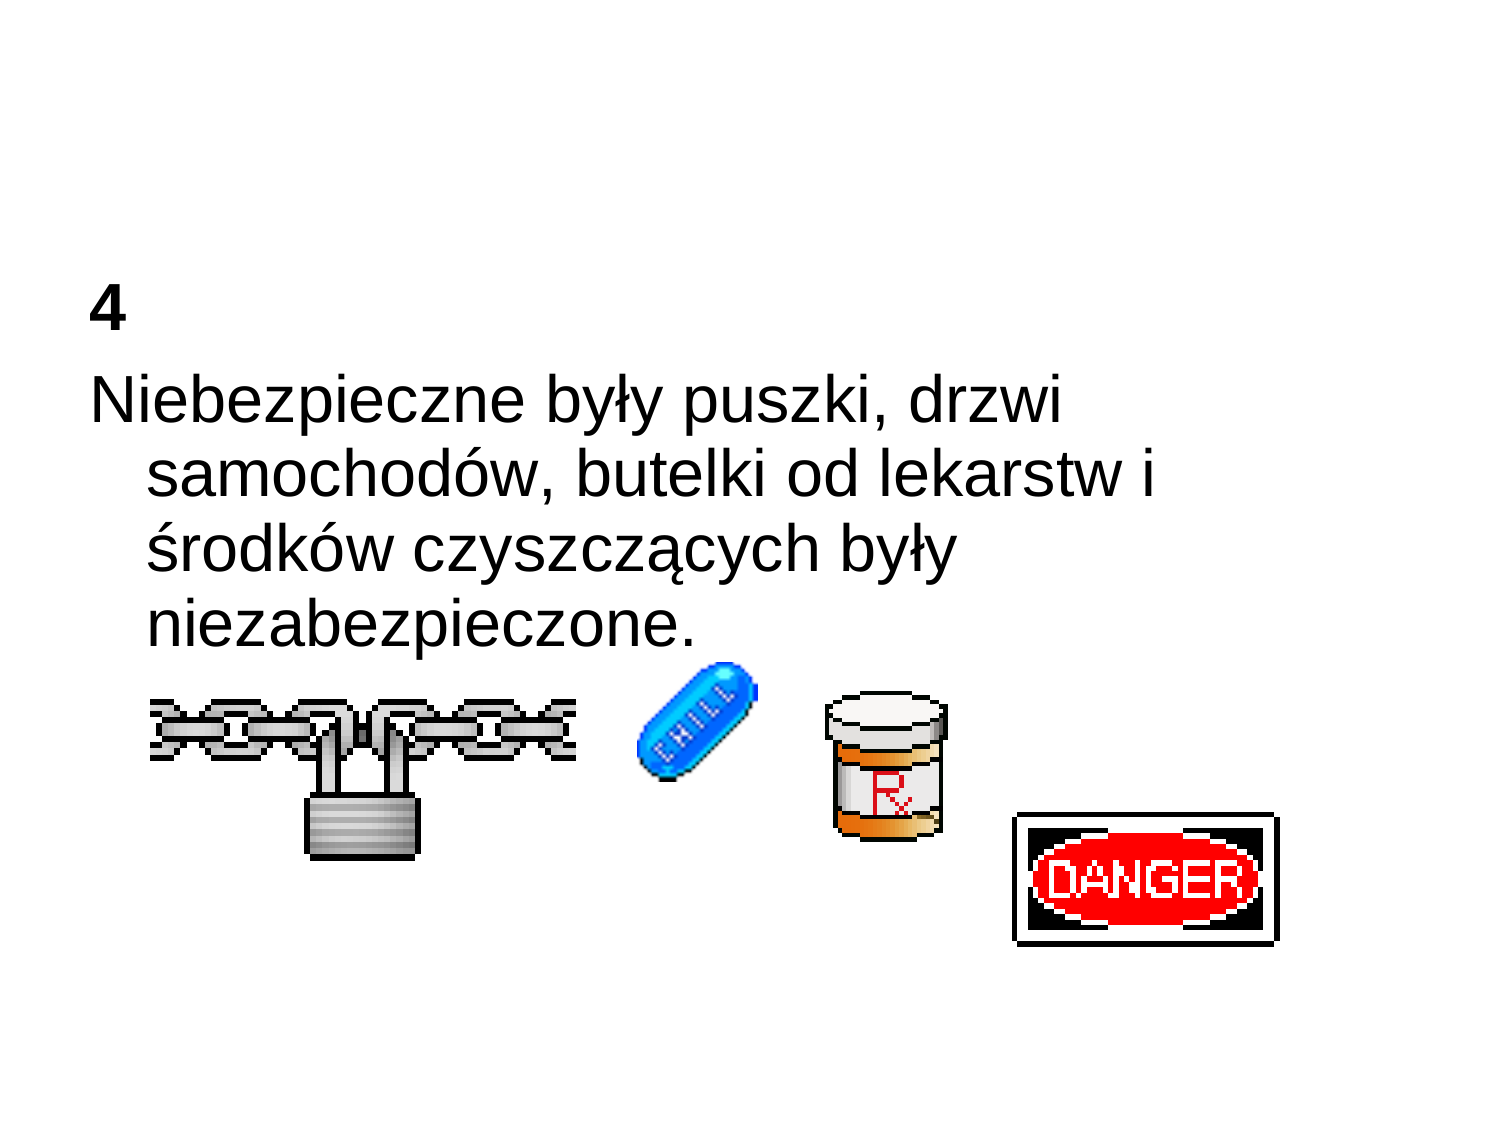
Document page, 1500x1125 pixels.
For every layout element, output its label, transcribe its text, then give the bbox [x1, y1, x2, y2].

picture [1012, 812, 1280, 947]
picture [637, 662, 758, 783]
picture [825, 687, 948, 842]
picture [150, 699, 576, 861]
list 4 Niebezpieczne były puszki, drzwi samochodów, butelki od lekarstw i środków czyszczących były niezabezpieczone. [75, 262, 1426, 1006]
